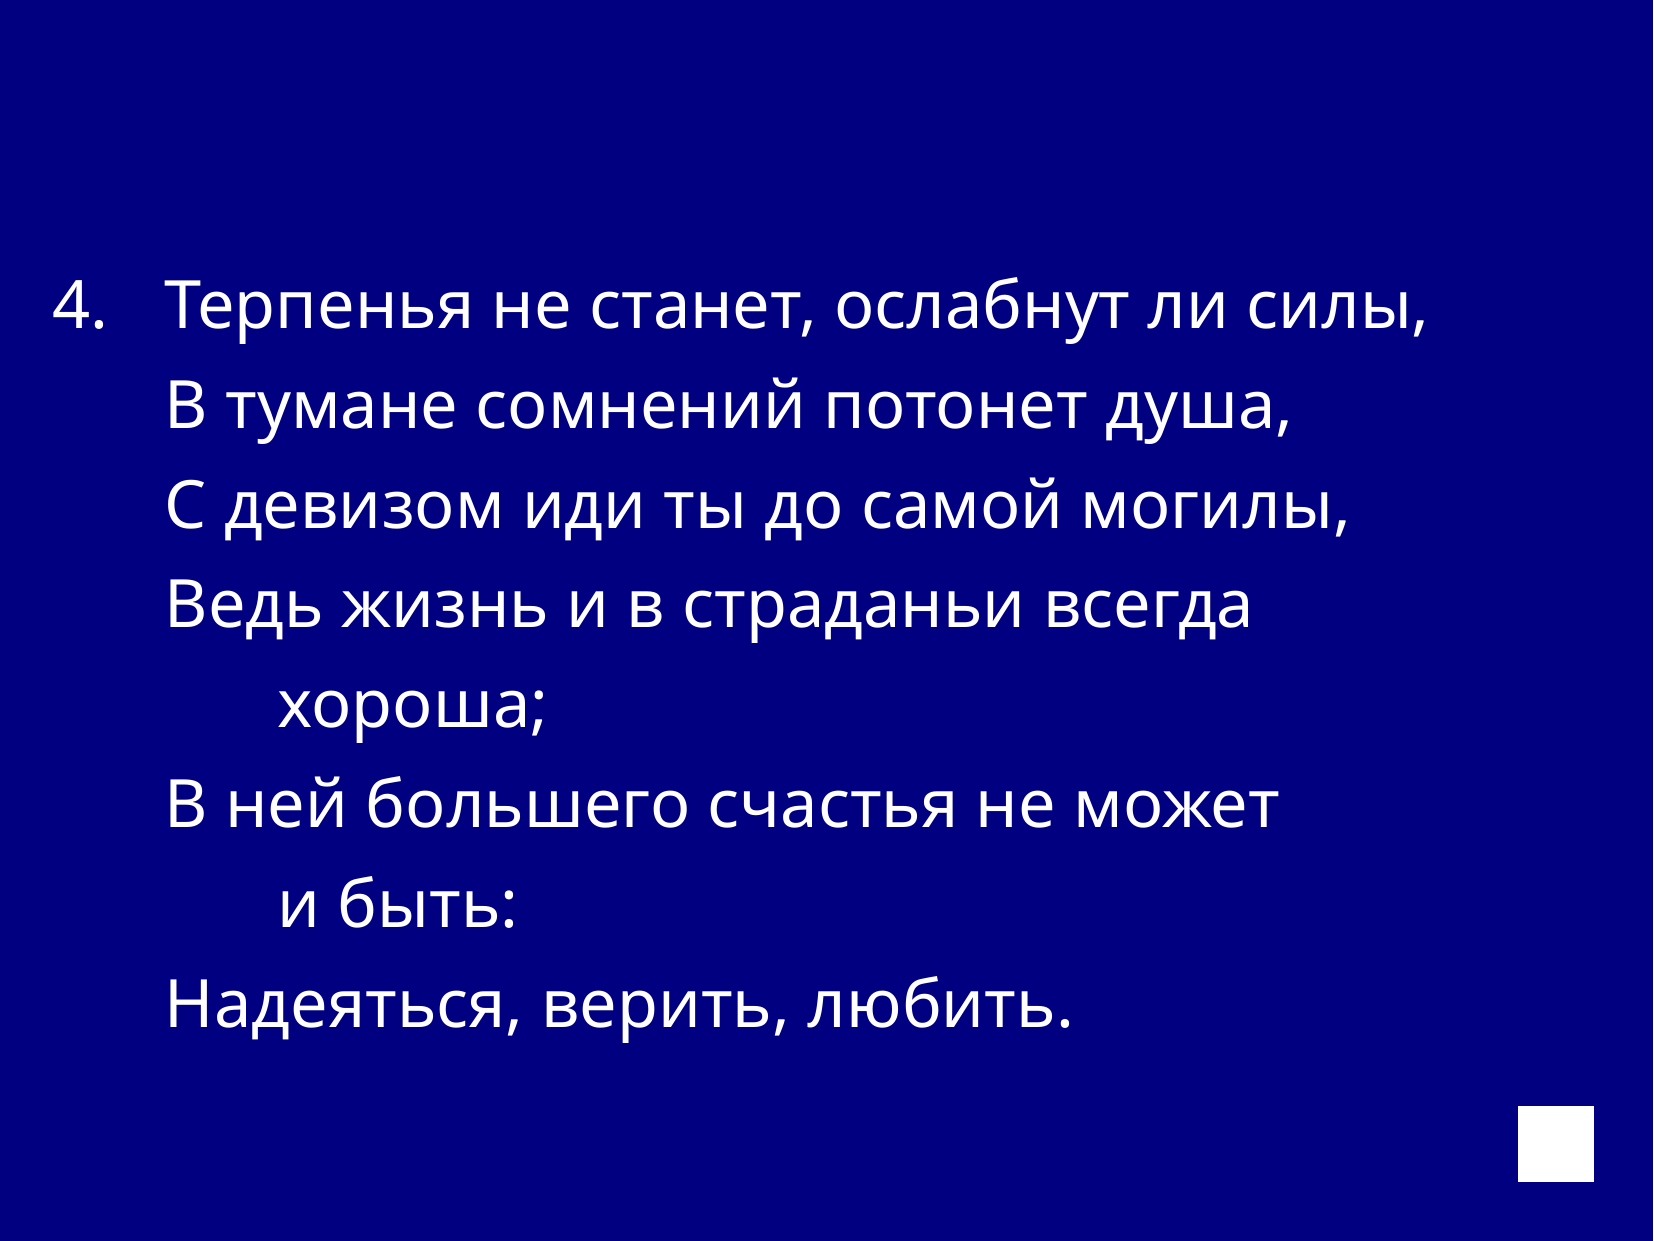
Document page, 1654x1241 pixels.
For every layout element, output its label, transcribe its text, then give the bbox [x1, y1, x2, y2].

text_box 4. Терпенья не станет, ослабнут ли силы, В тумане сомнений потонет душа, С девизом иди ты до самой могилы, Ведь жизнь и в страданьи всегда хороша; В ней большего счастья не может и быть: Надеяться, верить, любить. [37, 150, 1653, 1163]
text_box [1518, 1163, 1594, 1182]
